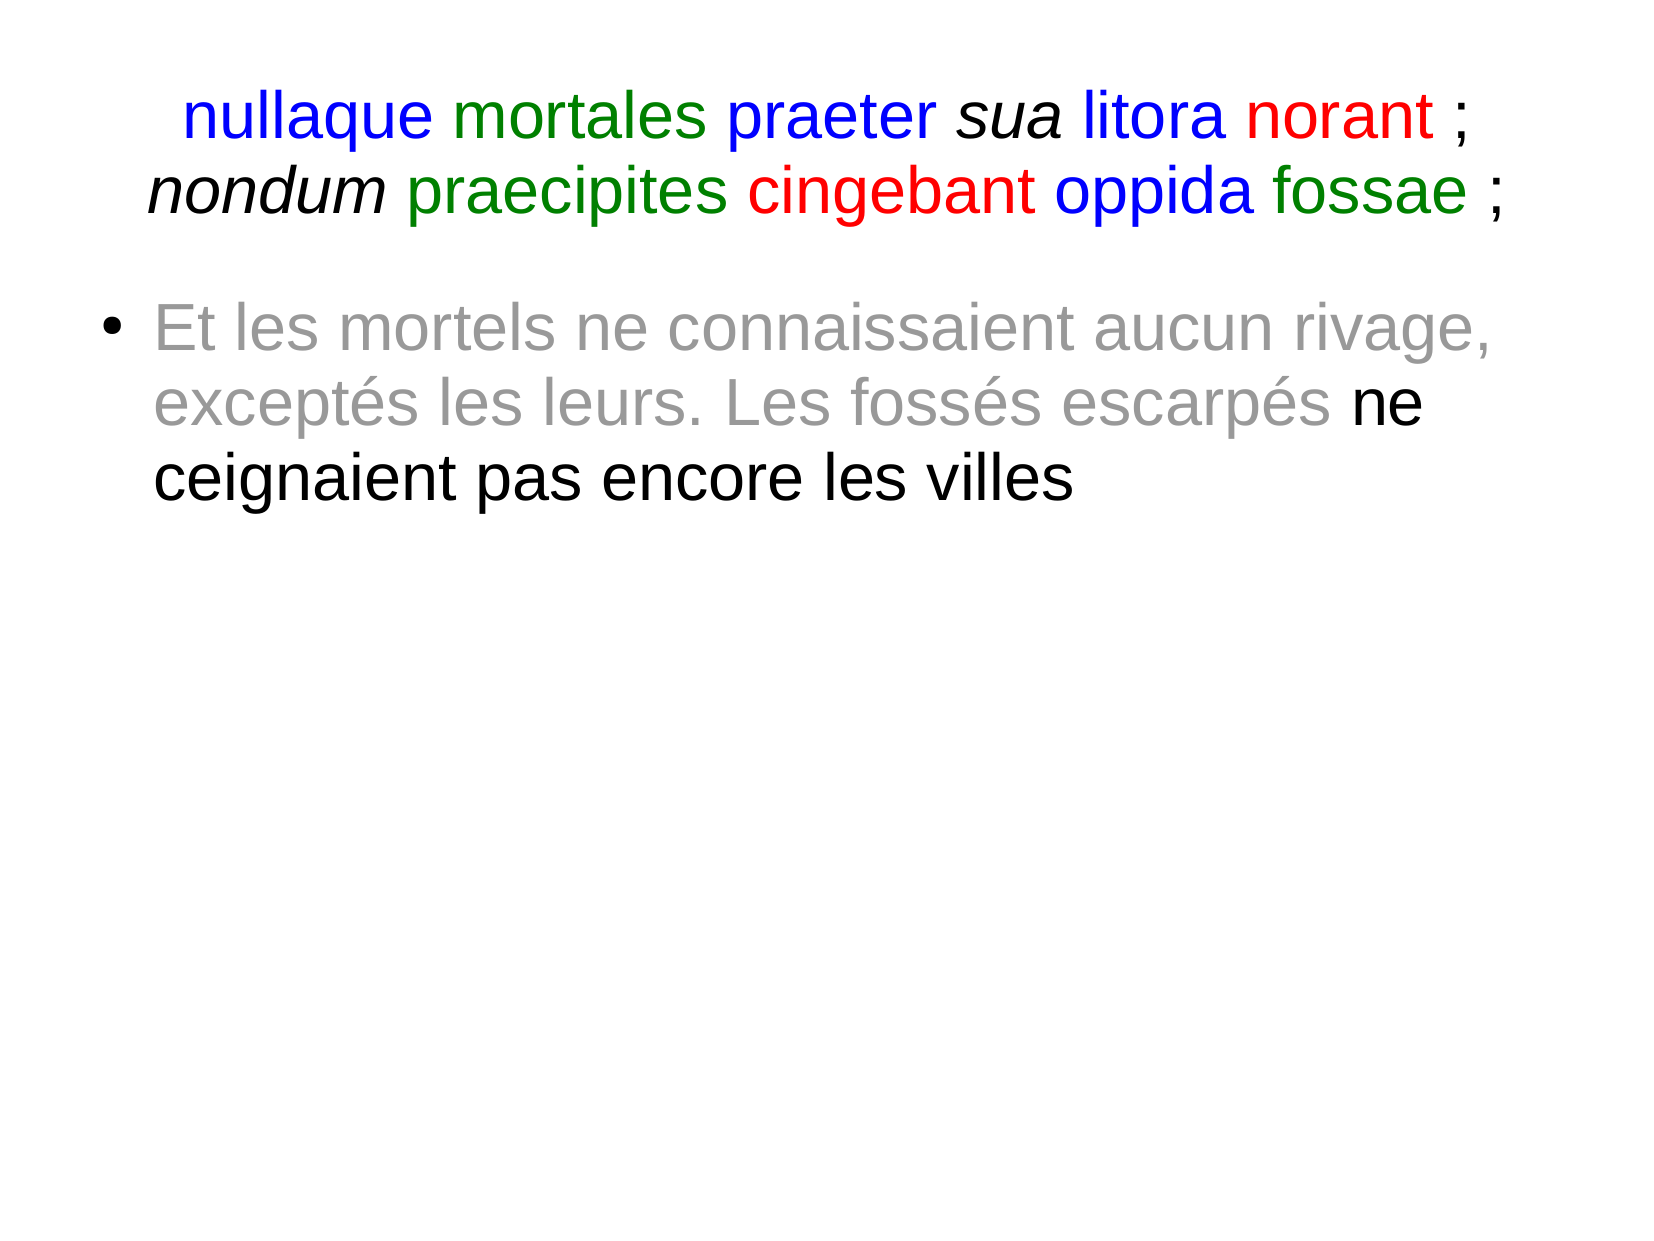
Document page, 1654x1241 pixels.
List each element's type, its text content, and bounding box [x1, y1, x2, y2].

list Et les mortels ne connaissaient aucun rivage, exceptés les leurs. Les fossés escarpés ne ceignaient pas encore les villes [82, 290, 1571, 1010]
title nullaque mortales praeter sua litora norant ; nondum praecipites cingebant oppida fossae ; [82, 49, 1571, 257]
